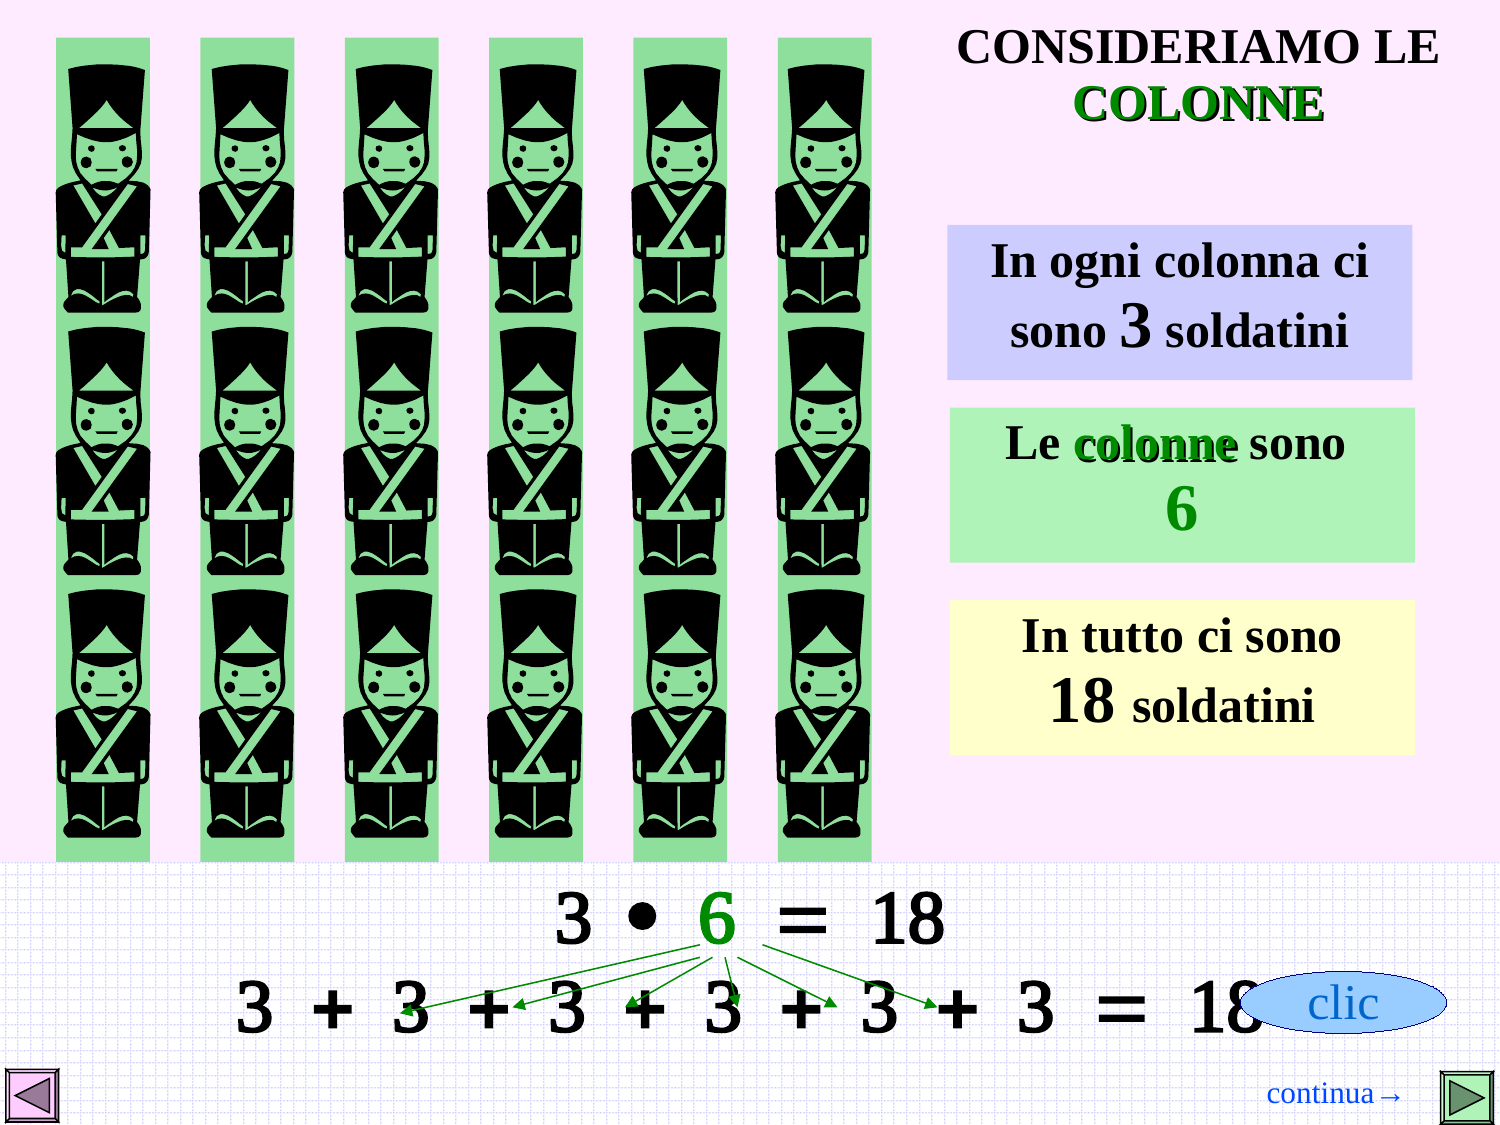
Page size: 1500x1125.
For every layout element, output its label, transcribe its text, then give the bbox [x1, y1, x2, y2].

text_box Le colonne sono 6 [949, 407, 1416, 563]
picture [486, 587, 583, 838]
text_box [777, 37, 872, 862]
picture [342, 324, 439, 576]
picture [342, 587, 439, 838]
text_box CONSIDERIAMO LE COLONNE [897, 11, 1500, 138]
text_box [344, 576, 439, 587]
text_box [344, 838, 439, 862]
text_box [633, 37, 728, 862]
text_box [56, 313, 150, 324]
text_box [489, 313, 583, 324]
text_box [200, 37, 295, 62]
picture [55, 587, 151, 838]
picture [631, 62, 727, 313]
text_box [344, 37, 439, 62]
text_box [1441, 1071, 1494, 1125]
picture [774, 587, 871, 838]
text_box [489, 37, 583, 62]
text_box [489, 838, 583, 862]
text_box [200, 313, 295, 324]
text_box [56, 838, 150, 862]
text_box [56, 576, 150, 587]
picture [774, 62, 871, 313]
text_box continua→ [1251, 1068, 1430, 1125]
picture [774, 324, 871, 576]
picture [55, 324, 151, 576]
picture [198, 324, 295, 576]
text_box clic [1240, 971, 1447, 1034]
text_box In tutto ci sono 18 soldatini [949, 600, 1416, 756]
picture [342, 62, 439, 313]
text_box [200, 576, 295, 587]
text_box [200, 838, 295, 862]
text_box [489, 576, 583, 587]
picture [486, 62, 583, 313]
text_box   [0, 862, 1500, 1125]
picture [631, 587, 727, 838]
picture [486, 324, 583, 576]
picture [631, 324, 727, 576]
text_box [7, 1069, 59, 1122]
picture [198, 62, 295, 313]
text_box [344, 313, 439, 324]
text_box [56, 37, 150, 62]
picture [198, 587, 295, 838]
text_box In ogni colonna ci sono 3 soldatini [947, 224, 1413, 381]
picture [55, 62, 151, 313]
